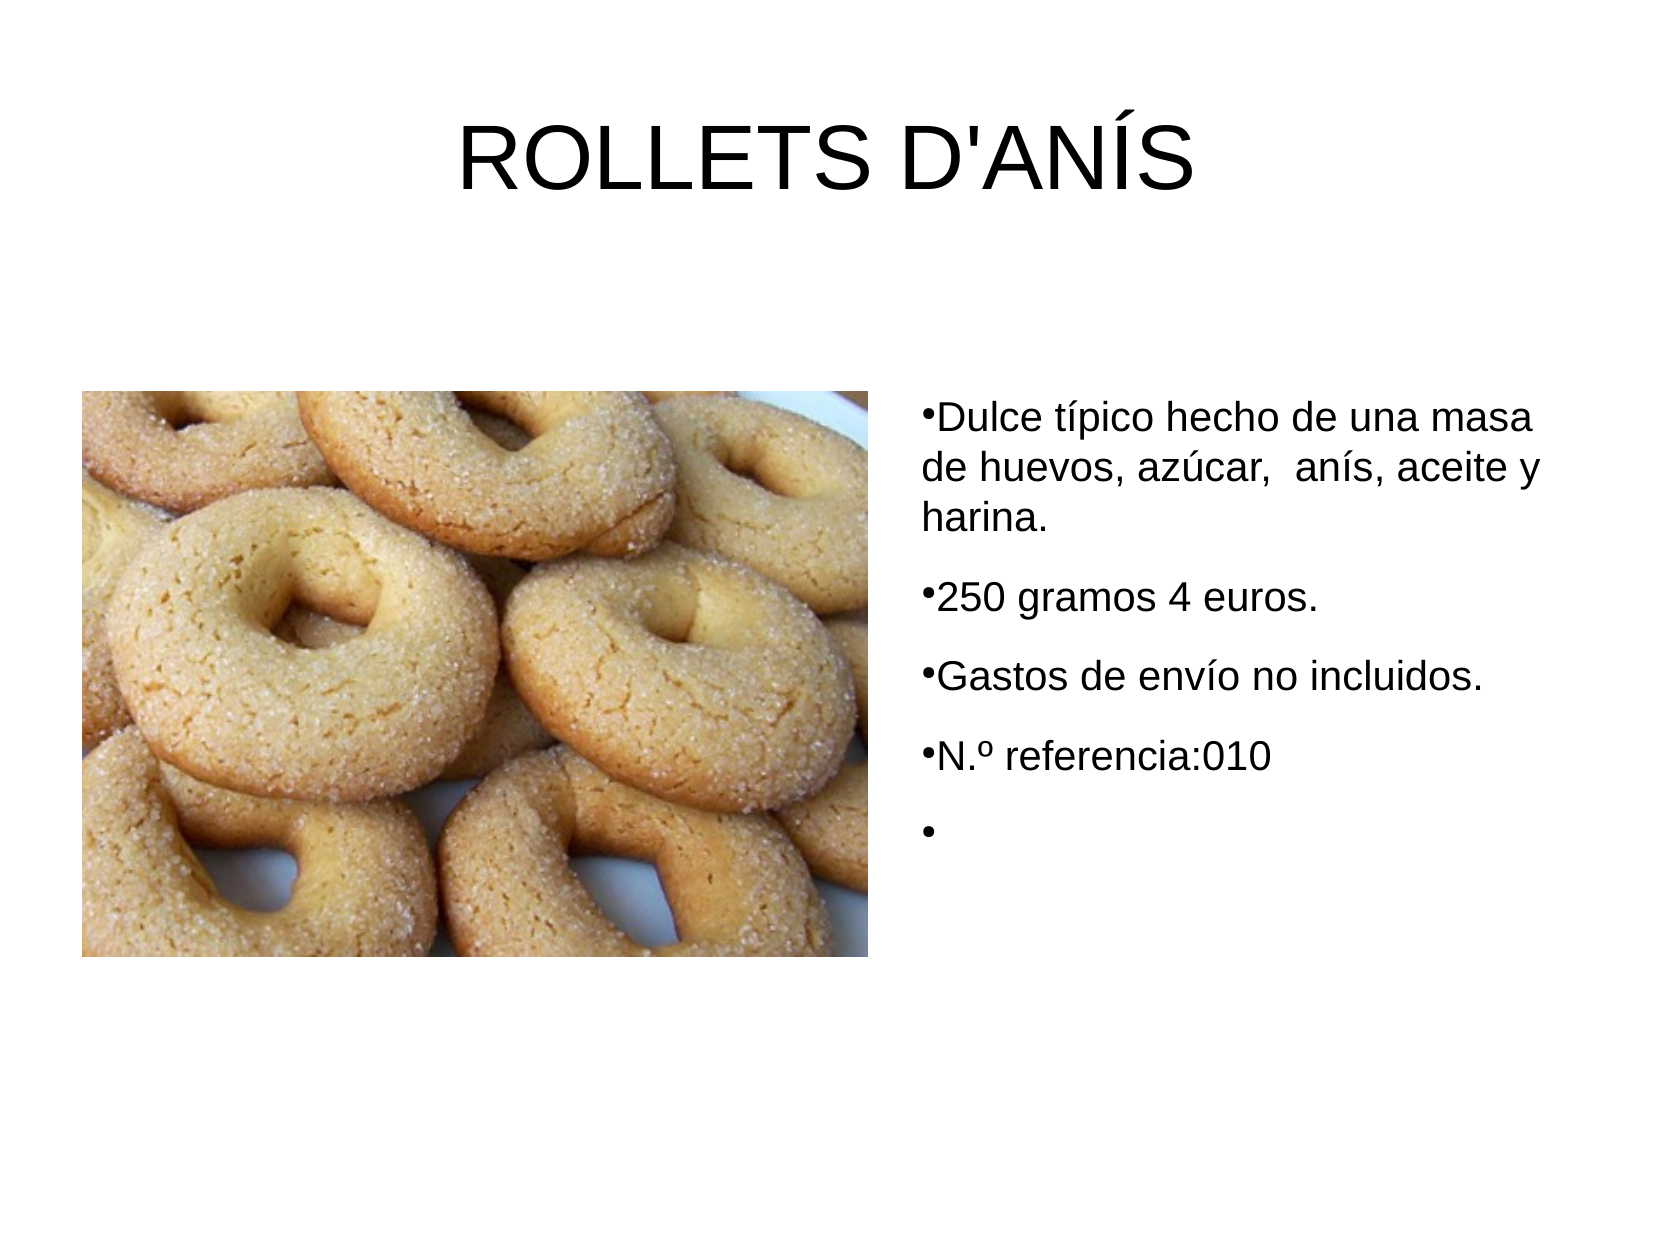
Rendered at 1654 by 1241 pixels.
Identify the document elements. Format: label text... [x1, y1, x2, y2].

picture [82, 391, 868, 957]
title ROLLETS D'ANÍS [82, 49, 1571, 257]
list Dulce típico hecho de una masa de huevos, azúcar, anís, aceite y harina. 250 gramos 4 euros. Gastos de envío no incluidos. N.º referencia:010 [921, 389, 1571, 898]
